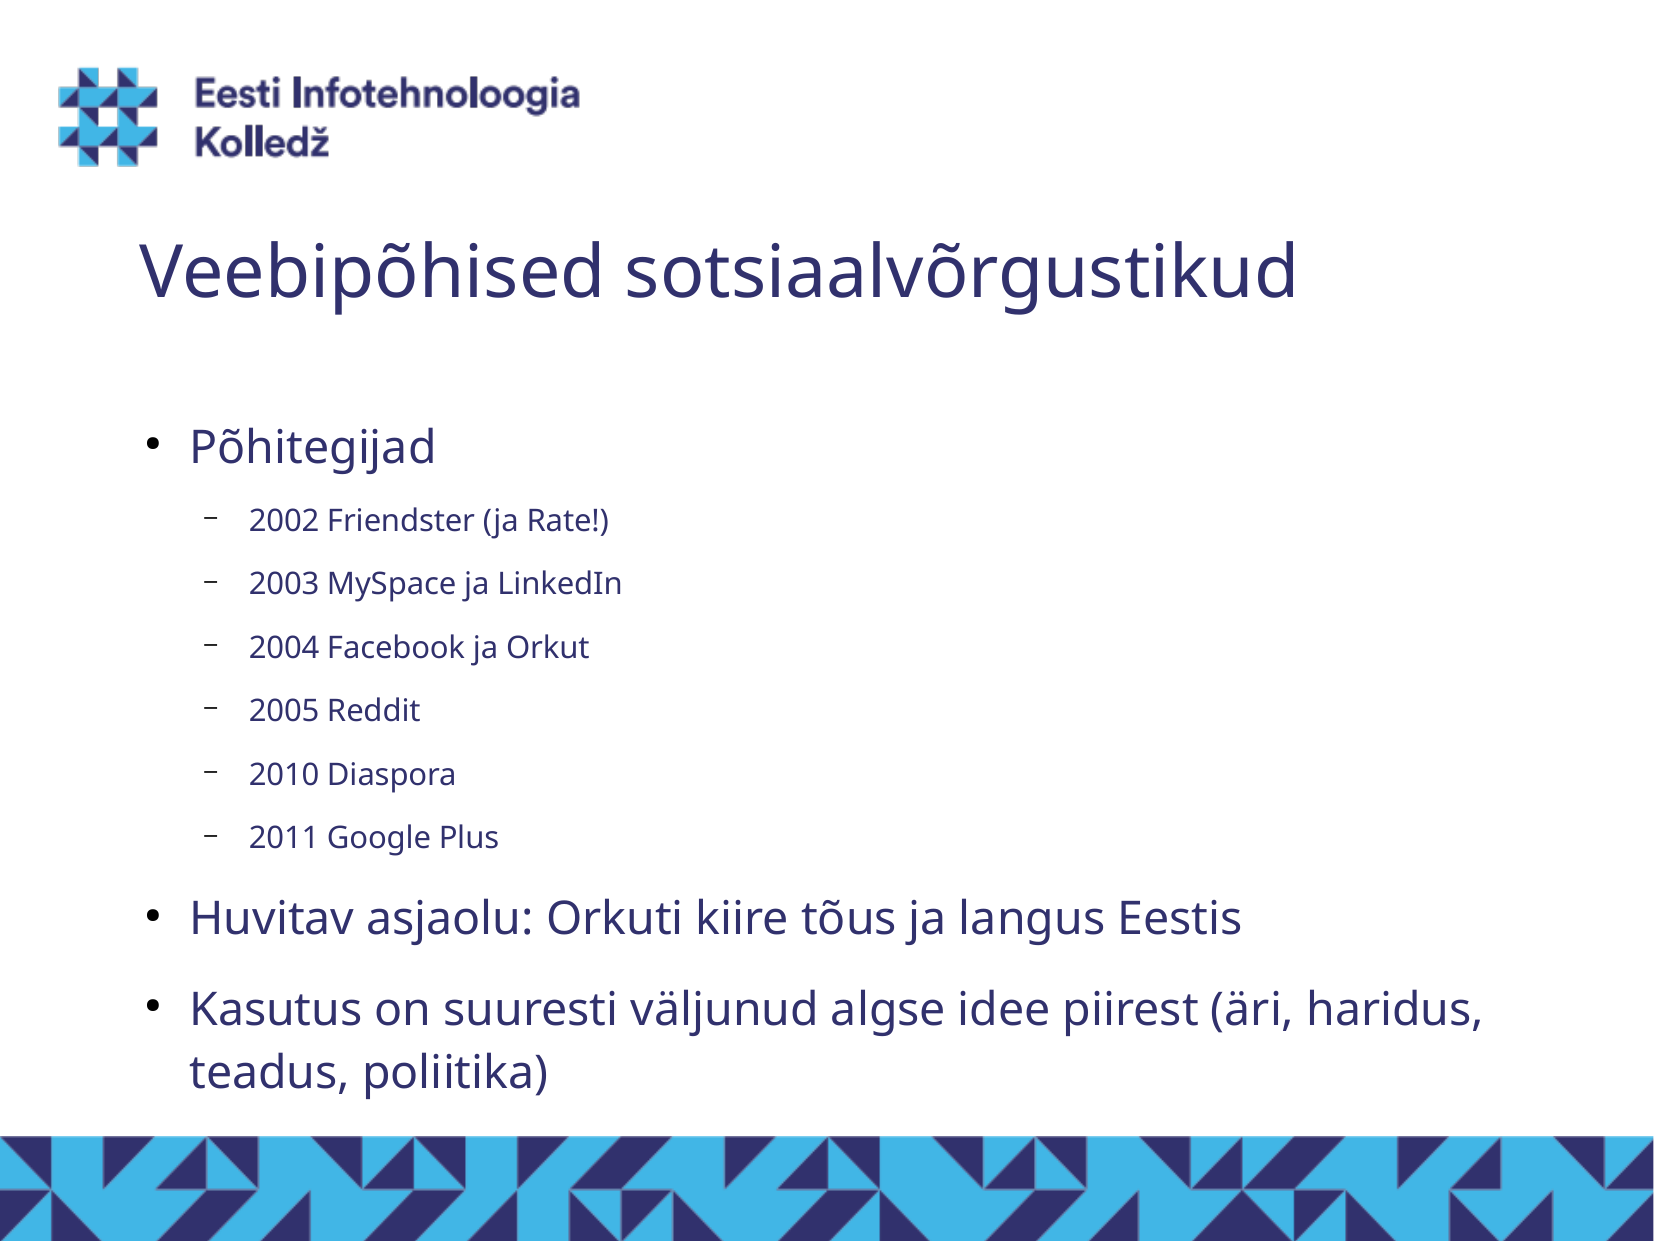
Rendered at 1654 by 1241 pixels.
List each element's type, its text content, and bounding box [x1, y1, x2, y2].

title Veebipõhised sotsiaalvõrgustikud [139, 165, 1548, 372]
list Põhitegijad 2002 Friendster (ja Rate!) 2003 MySpace ja LinkedIn 2004 Facebook ja Orkut 2005 Reddit 2010 Diaspora 2011 Google Plus Huvitav asjaolu: Orkuti kiire tõus ja langus Eestis Kasutus on suuresti väljunud algse idee piirest (äri, haridus, teadus, poliitika) [129, 413, 1548, 1111]
